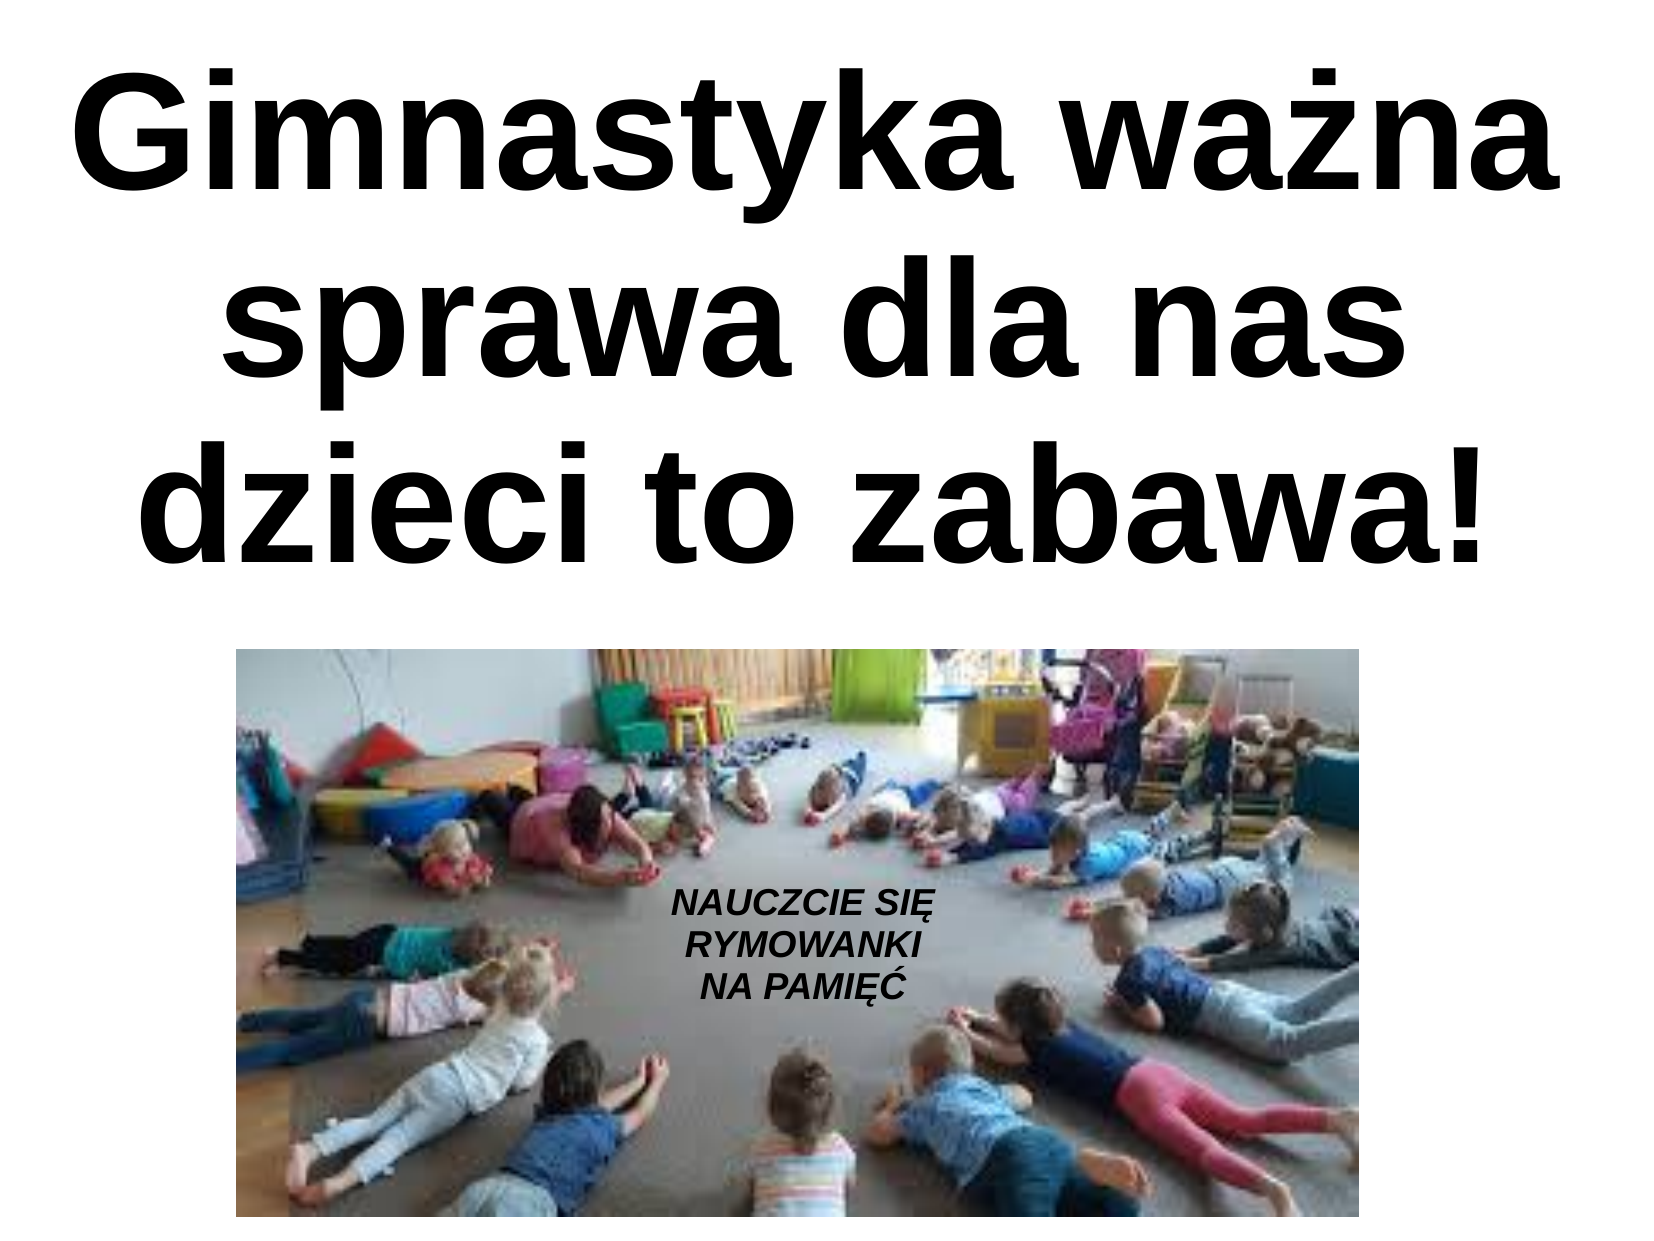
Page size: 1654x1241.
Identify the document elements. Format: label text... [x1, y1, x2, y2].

text_box NAUCZCIE SIĘ RYMOWANKI NA PAMIĘĆ [590, 874, 1016, 1018]
picture [236, 649, 1359, 1217]
text_box Gimnastyka ważna sprawa dla nas dzieci to zabawa! [35, 31, 1595, 650]
